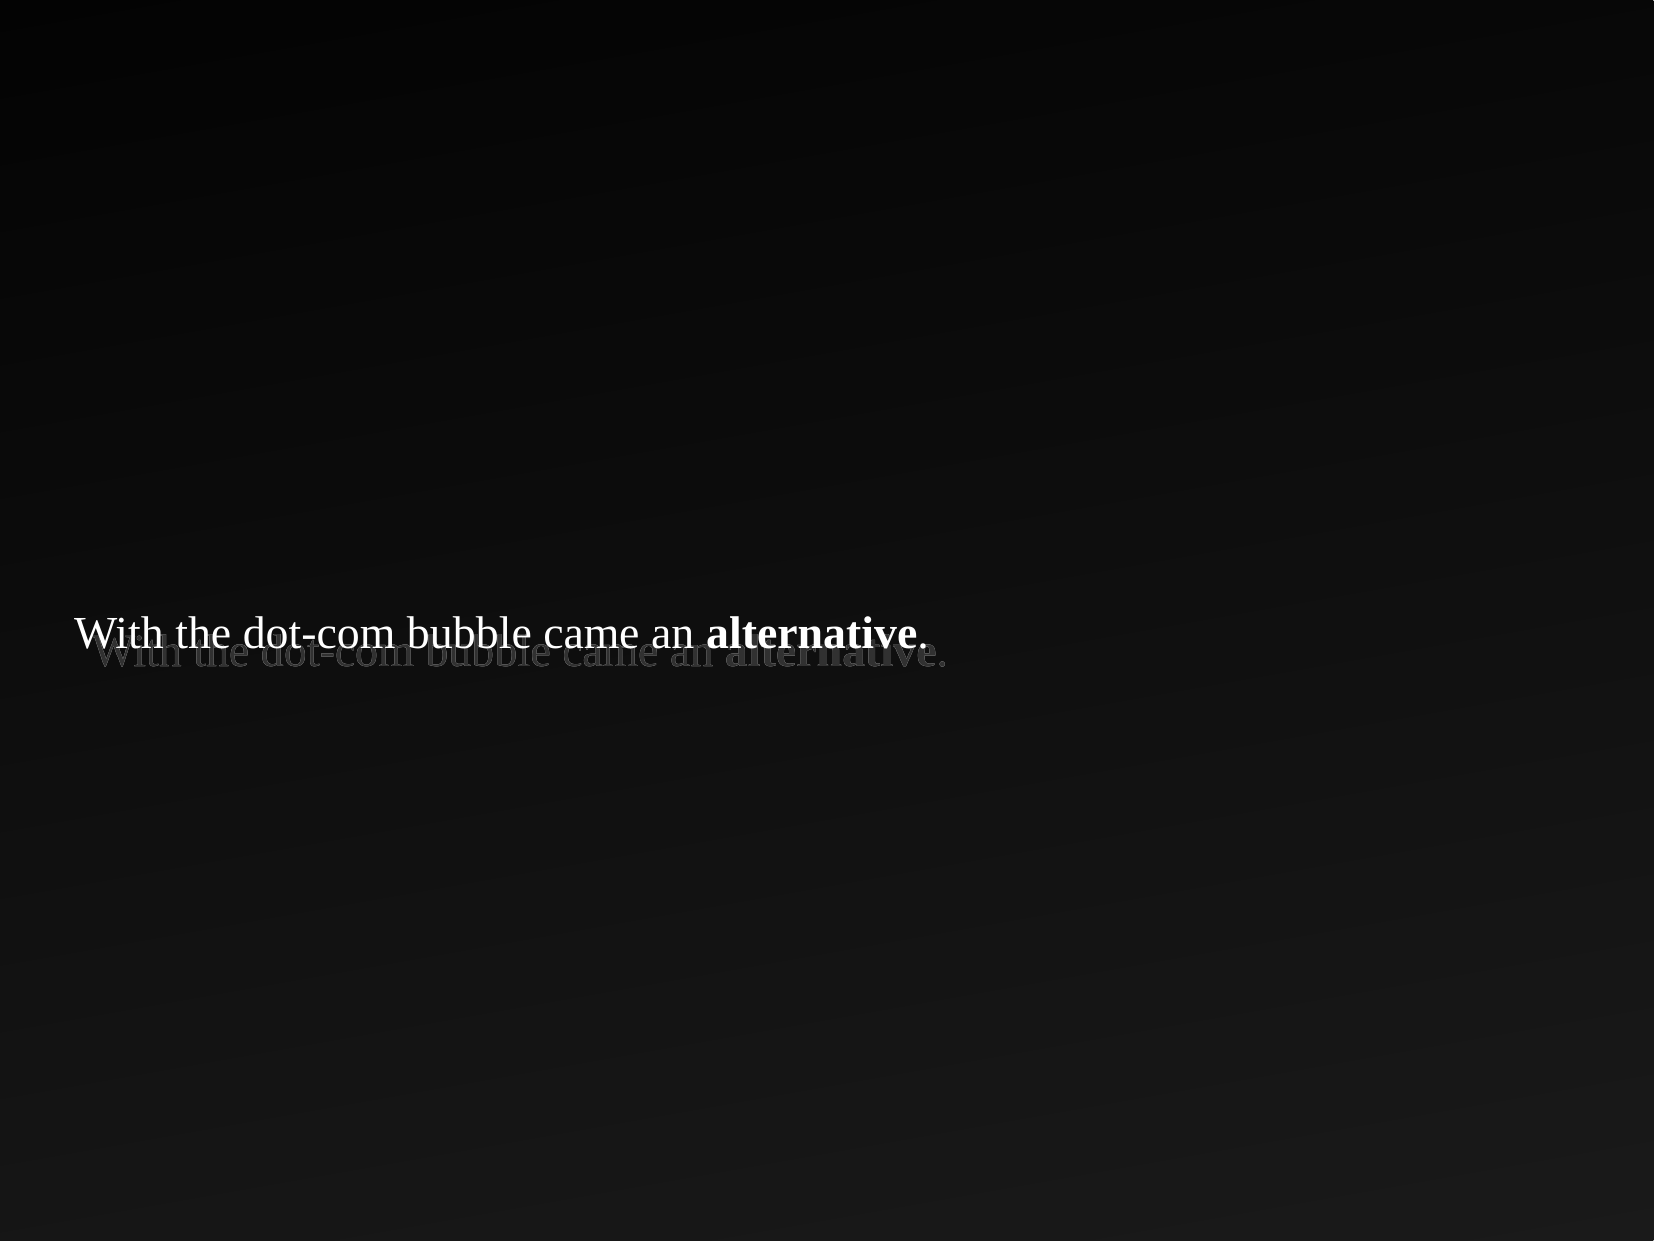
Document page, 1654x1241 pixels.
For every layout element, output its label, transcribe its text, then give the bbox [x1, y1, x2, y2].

text_box With the dot-com bubble came an alternative. [59, 600, 945, 666]
